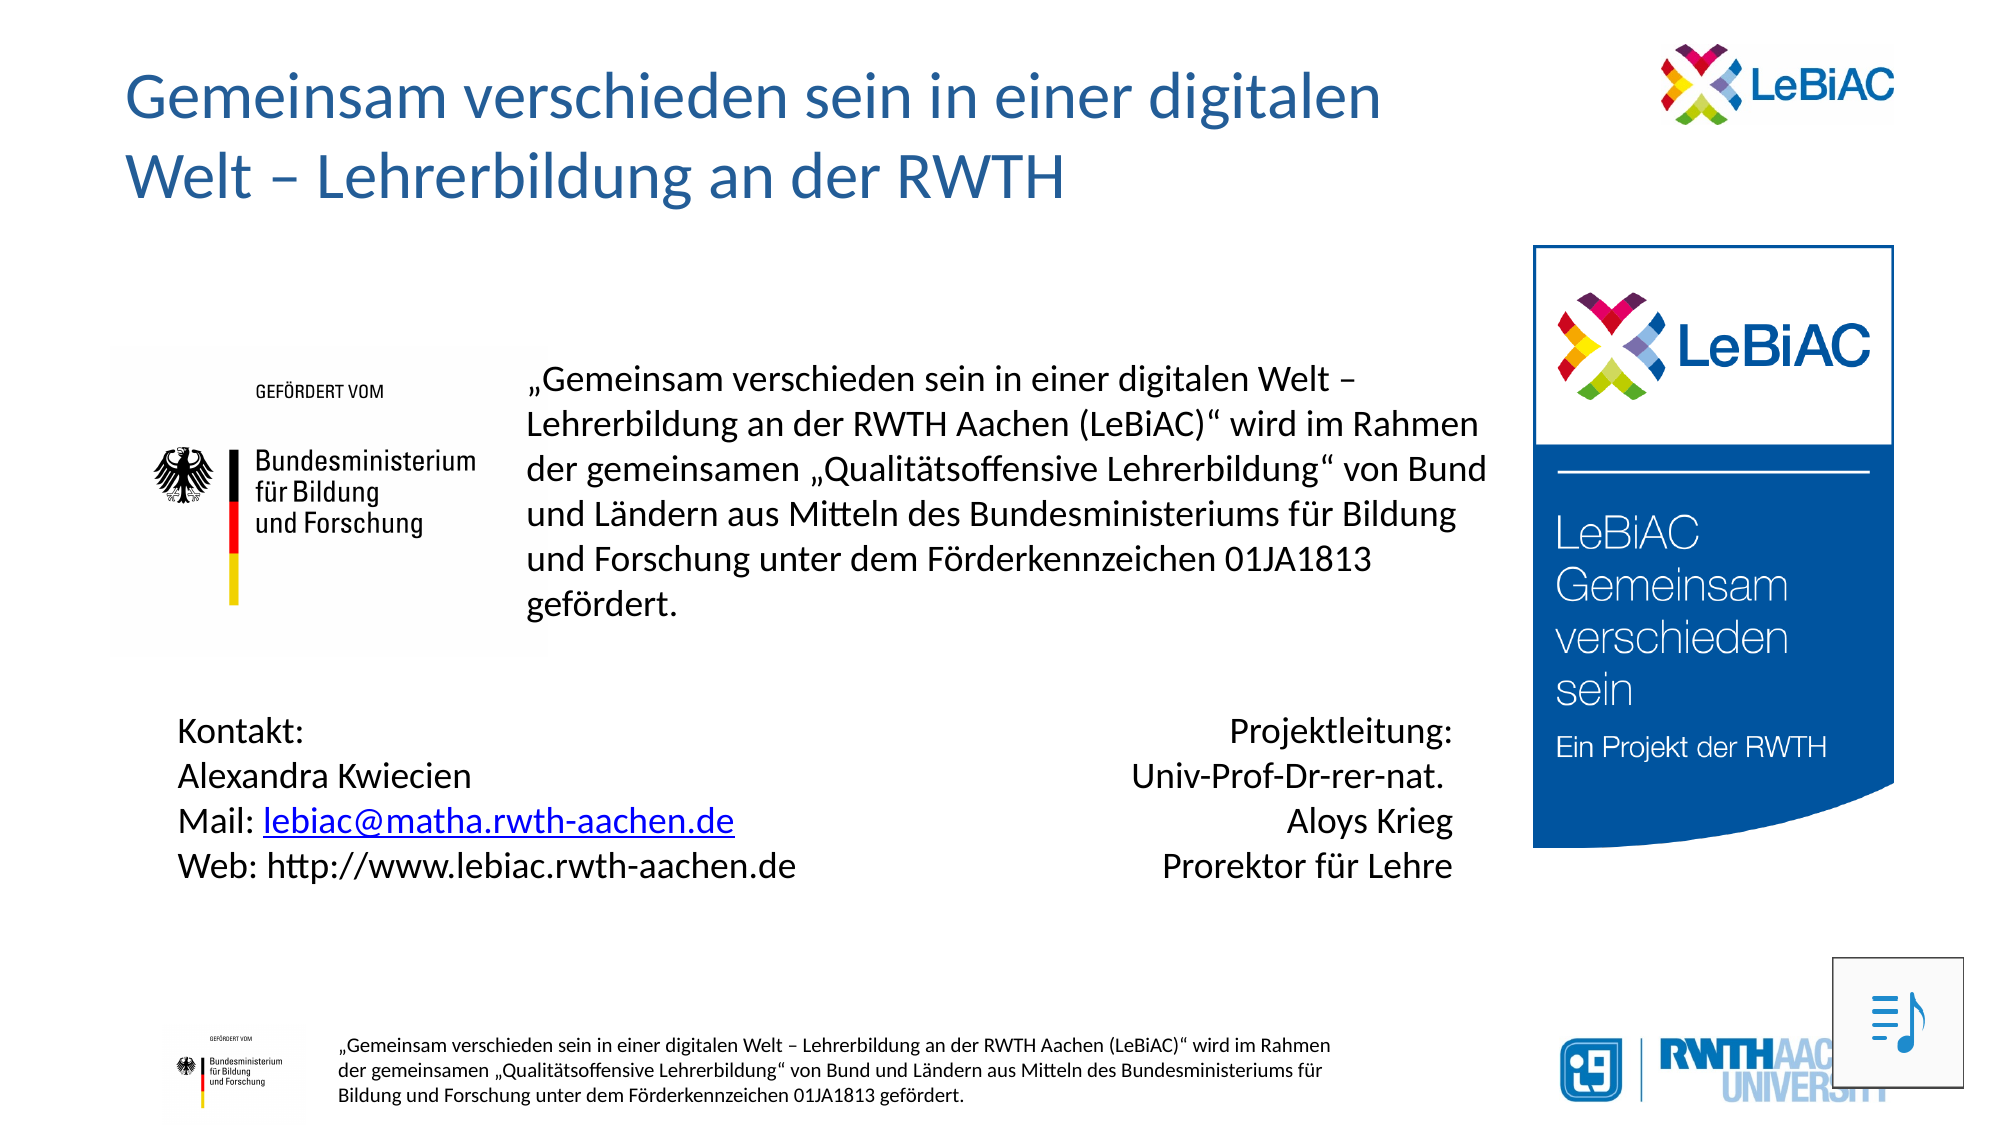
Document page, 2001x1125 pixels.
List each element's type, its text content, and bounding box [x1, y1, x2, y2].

text_box [1831, 956, 1965, 1090]
picture [1533, 245, 1894, 848]
text_box Kontakt: Alexandra Kwiecien Mail: lebiac@matha.rwth-aachen.de Web: http://www.lebiac.rwth-aachen.de [162, 698, 859, 894]
picture [110, 346, 548, 657]
picture [1661, 44, 1894, 125]
text_box „Gemeinsam verschieden sein in einer digitalen Welt – Lehrerbildung an der RWTH Aachen (LeBiAC)“ wird im Rahmen der gemeinsamen „Qualitätsoffensive Lehrerbildung“ von Bund und Ländern aus Mitteln des Bundesministeriums für Bildung und Forschung unter dem Förderkennzeichen 01JA1813 gefördert. [511, 346, 1512, 632]
text_box „Gemeinsam verschieden sein in einer digitalen Welt – Lehrerbildung an der RWTH Aachen (LeBiAC)“ wird im Rahmen der gemeinsamen „Qualitätsoffensive Lehrerbildung“ von Bund und Ländern aus Mitteln des Bundesministeriums für Bildung und Forschung unter dem Förderkennzeichen 01JA1813 gefördert. [323, 1024, 1350, 1114]
text_box Gemeinsam verschieden sein in einer digitalen Welt – Lehrerbildung an der RWTH [110, 44, 1469, 220]
picture [162, 1024, 306, 1125]
text_box Projektleitung: Univ-Prof-Dr-rer-nat. Aloys Krieg Prorektor für Lehre [940, 698, 1469, 894]
picture [1559, 1036, 1894, 1103]
